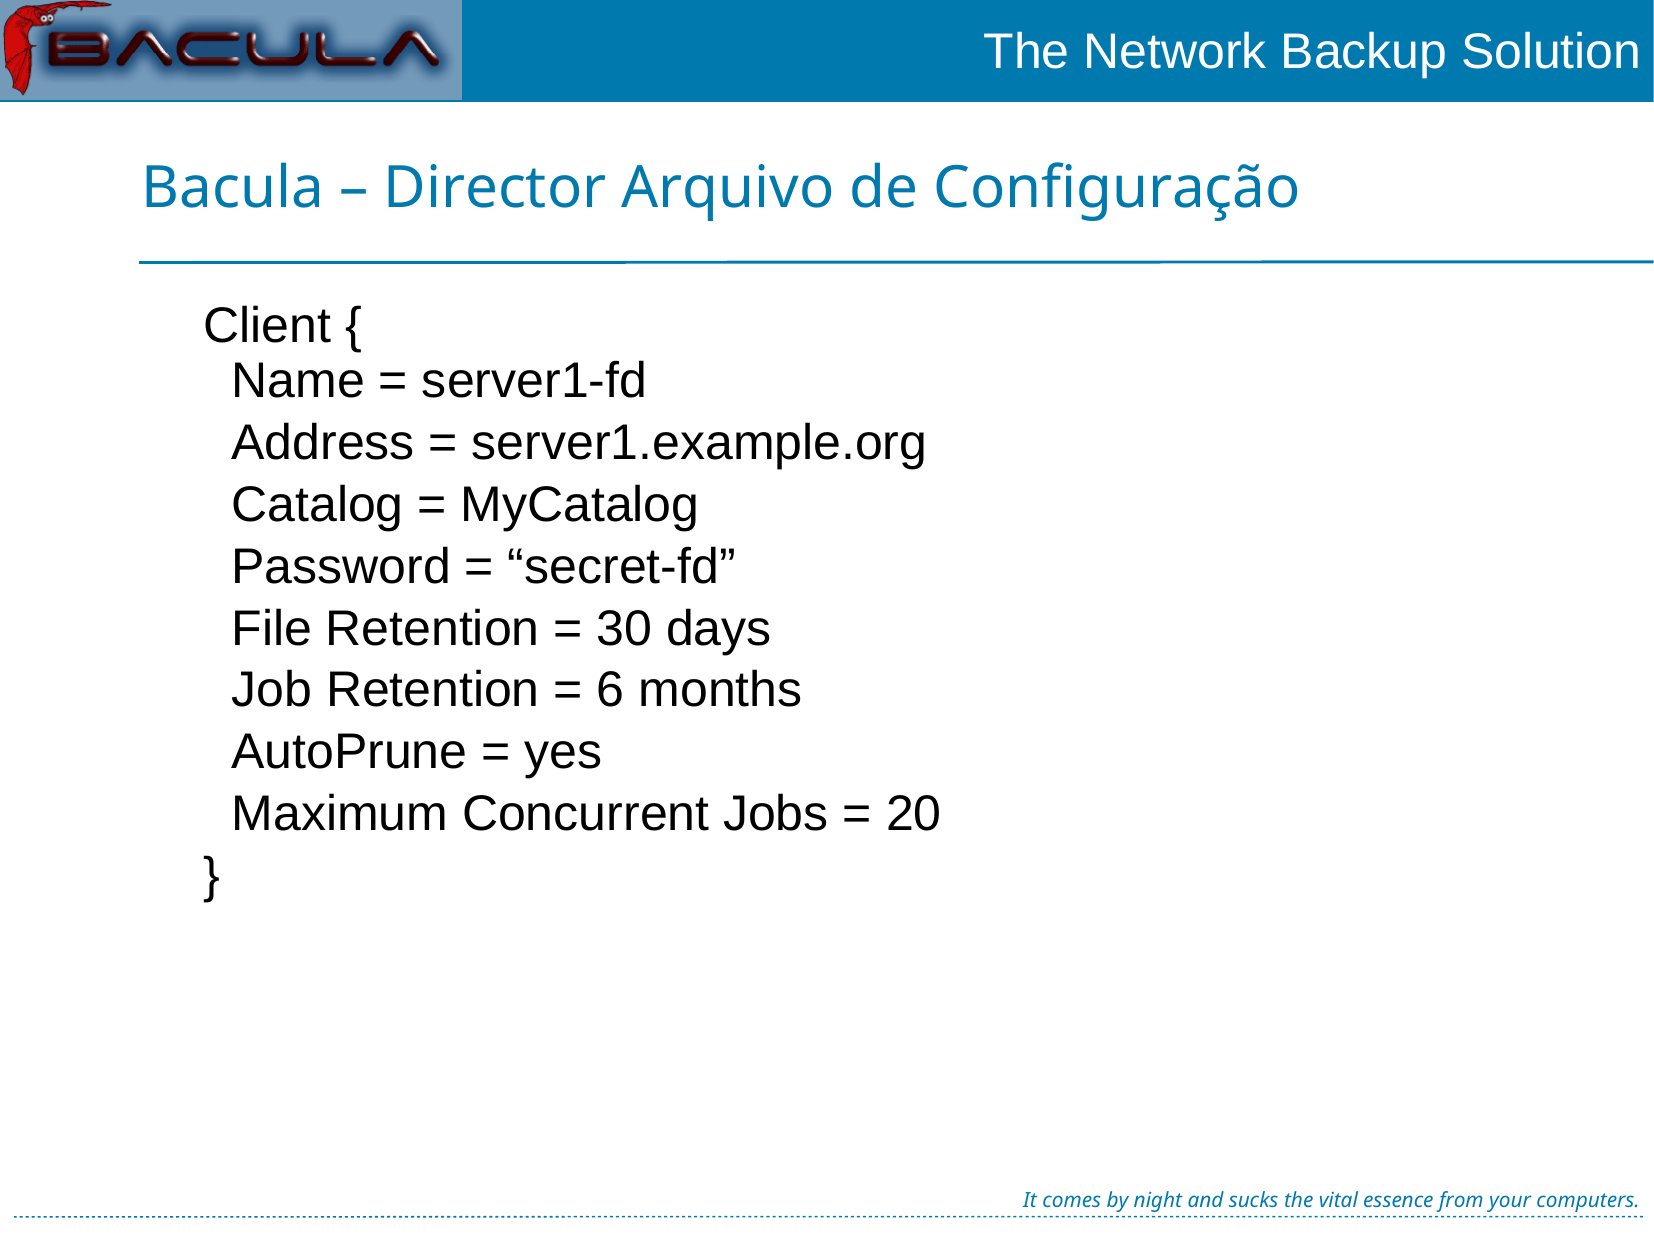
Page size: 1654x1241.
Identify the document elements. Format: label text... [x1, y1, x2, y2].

list Client { Name = server1-fd Address = server1.example.org Catalog = MyCatalog Password = “secret-fd” File Retention = 30 days Job Retention = 6 months AutoPrune = yes Maximum Concurrent Jobs = 20 } [144, 296, 1538, 1048]
picture [0, 0, 461, 99]
title Bacula – Director Arquivo de Configuração [141, 112, 1501, 226]
